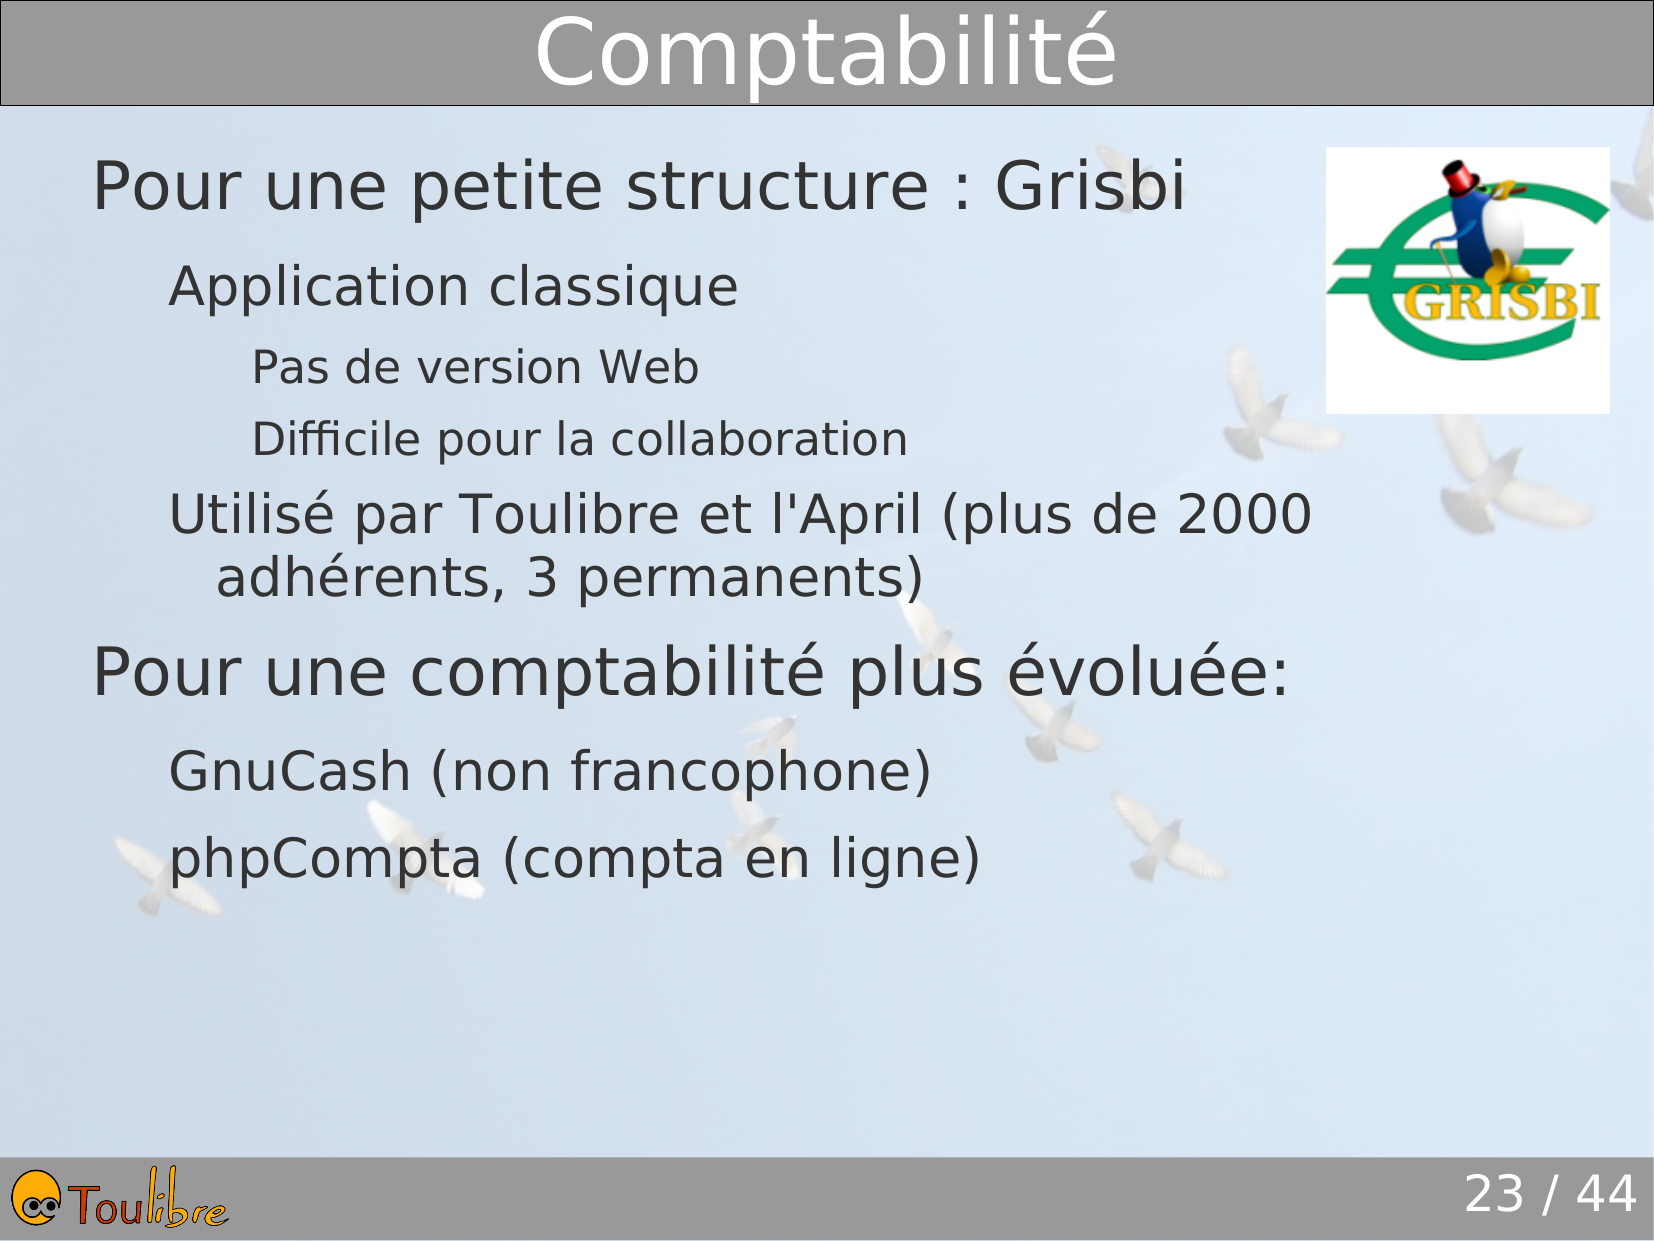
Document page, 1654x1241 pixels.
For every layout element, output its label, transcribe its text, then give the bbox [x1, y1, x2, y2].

picture [11, 1165, 229, 1228]
list Pour une petite structure : Grisbi Application classique Pas de version Web Difficile pour la collaboration Utilisé par Toulibre et l'April (plus de 2000 adhérents, 3 permanents) Pour une comptabilité plus évoluée: GnuCash (non francophone) phpCompta (compta en ligne) [73, 147, 1595, 1109]
picture [1326, 147, 1610, 414]
title Comptabilité [0, 0, 1654, 107]
